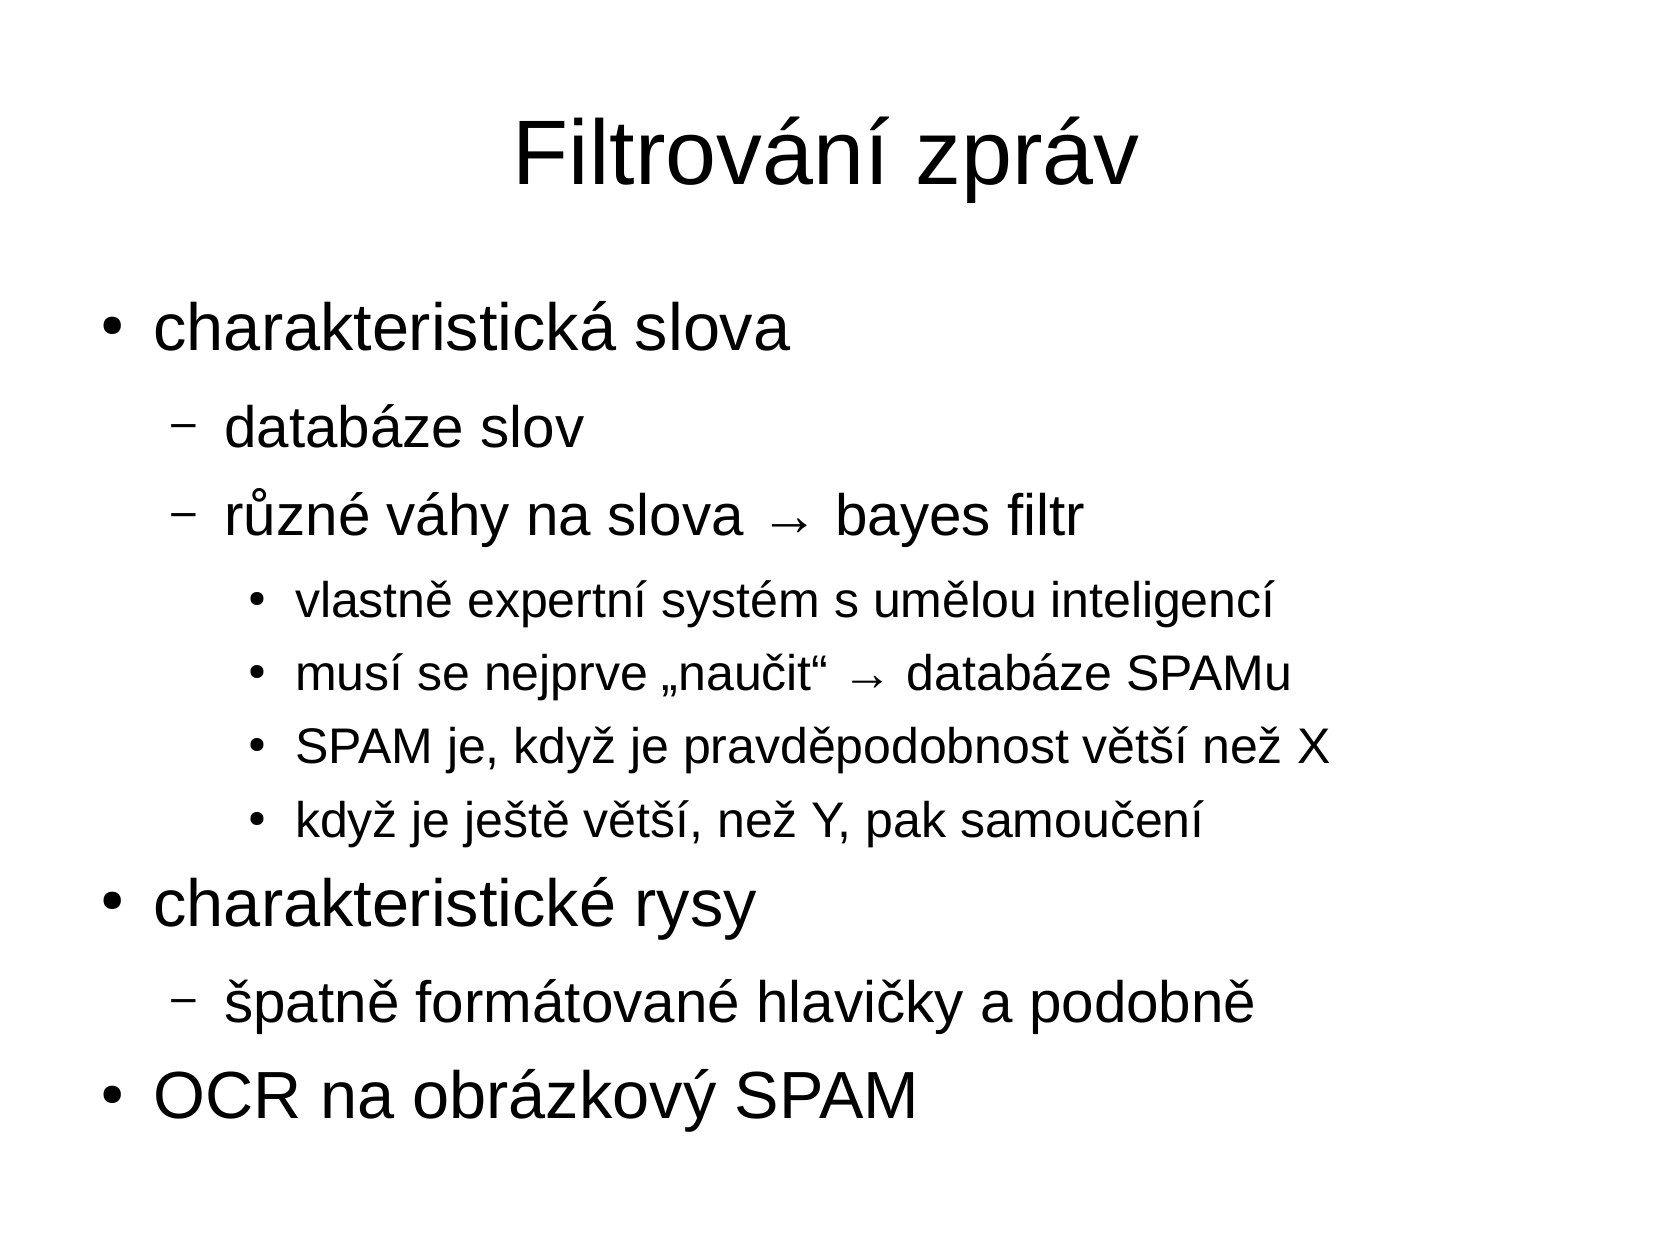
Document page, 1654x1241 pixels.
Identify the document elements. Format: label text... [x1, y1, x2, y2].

list charakteristická slova databáze slov různé váhy na slova → bayes filtr vlastně expertní systém s umělou inteligencí musí se nejprve „naučit“ → databáze SPAMu SPAM je, když je pravděpodobnost větší než X když je ještě větší, než Y, pak samoučení charakteristické rysy špatně formátované hlavičky a podobně OCR na obrázkový SPAM [82, 290, 1571, 1134]
title Filtrování zpráv [82, 49, 1571, 257]
